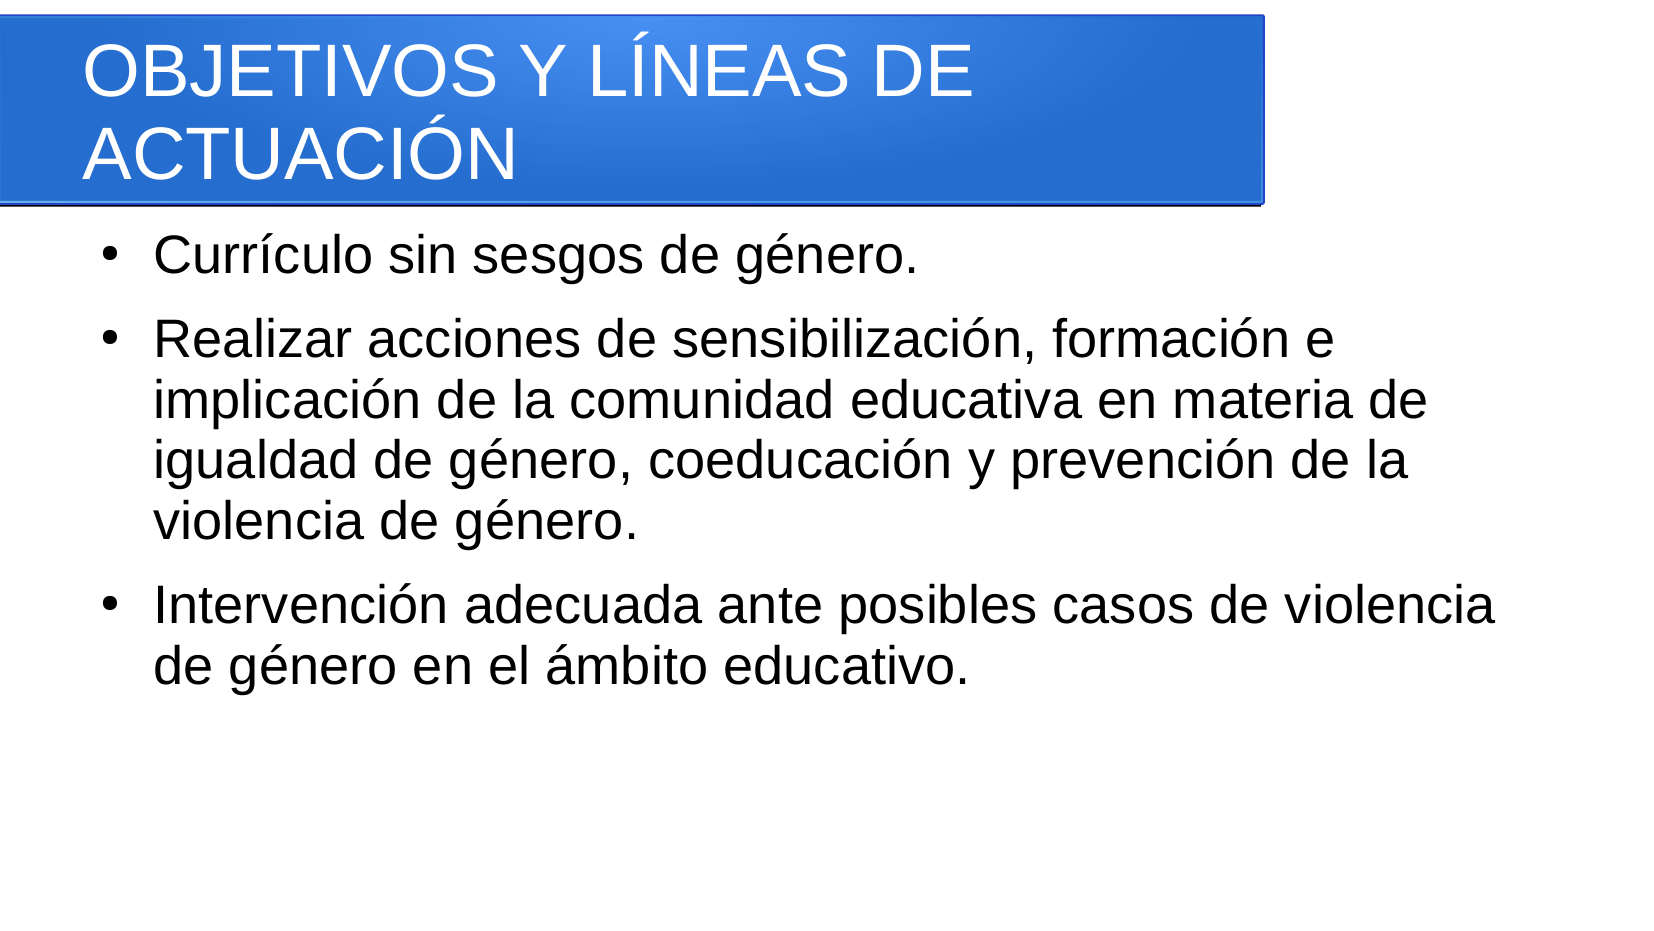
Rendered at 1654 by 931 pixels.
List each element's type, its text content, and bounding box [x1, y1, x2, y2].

list Currículo sin sesgos de género. Realizar acciones de sensibilización, formación e implicación de la comunidad educativa en materia de igualdad de género, coeducación y prevención de la violencia de género. Intervención adecuada ante posibles casos de violencia de género en el ámbito educativo. [82, 224, 1571, 764]
title OBJETIVOS Y LÍNEAS DE ACTUACIÓN [82, 29, 1235, 196]
